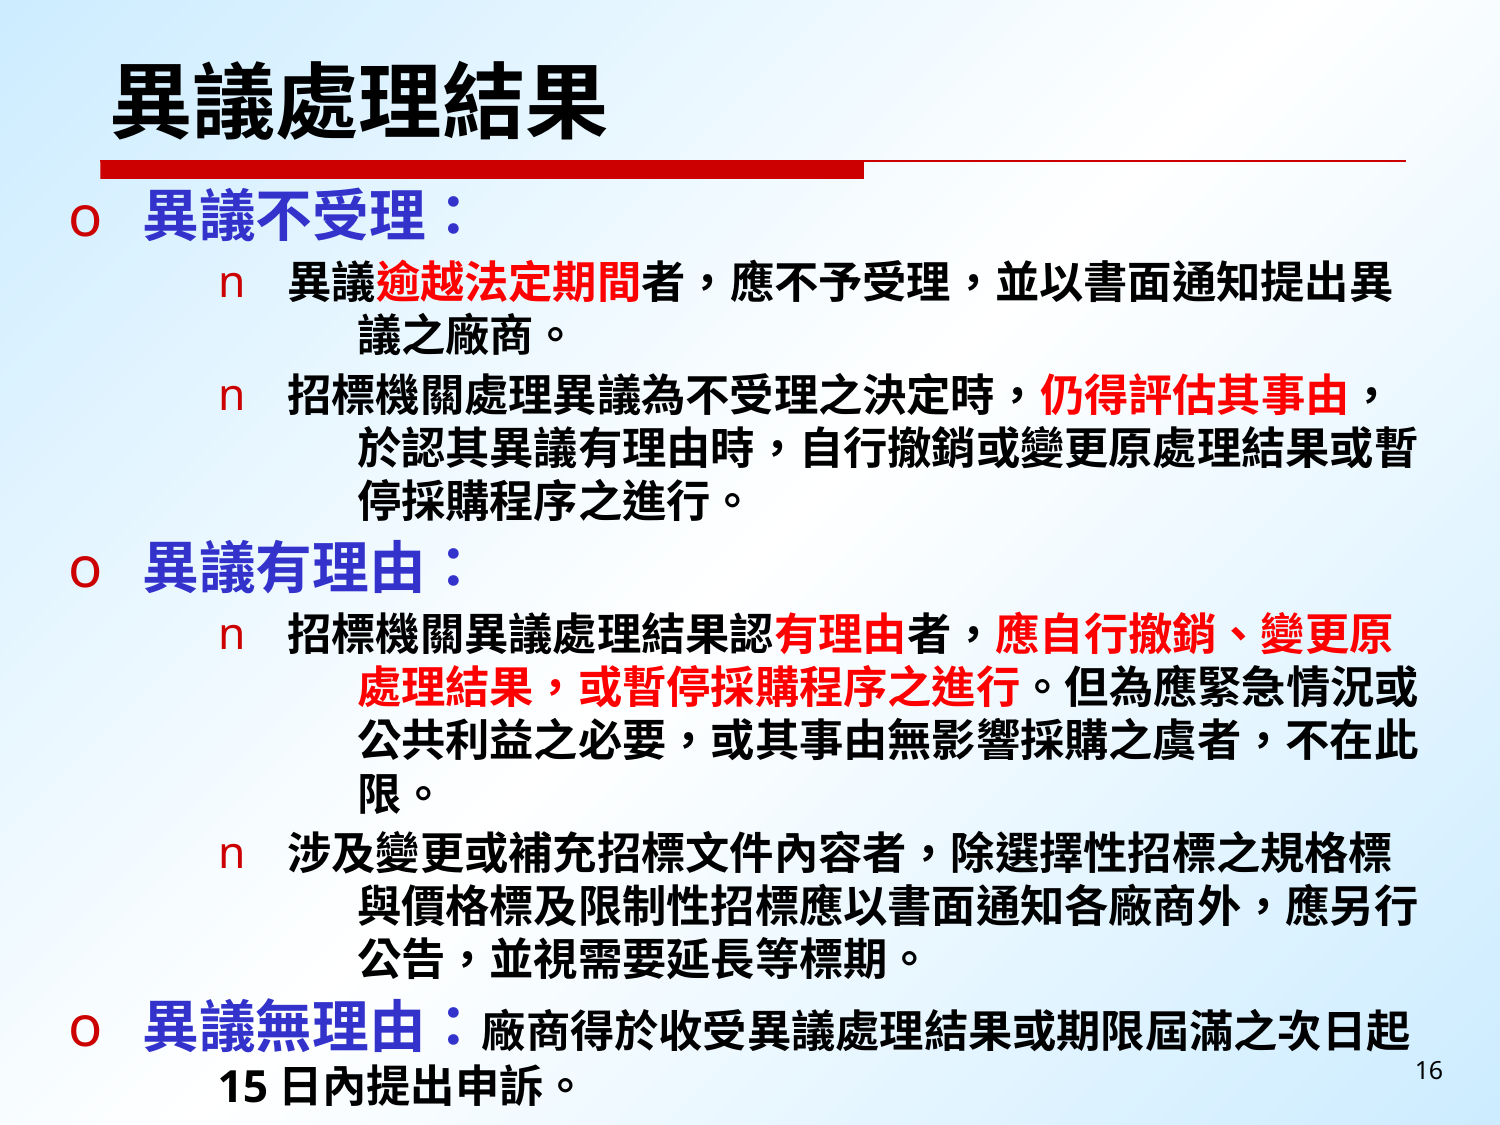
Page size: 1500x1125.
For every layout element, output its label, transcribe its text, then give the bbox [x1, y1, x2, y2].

list 異議不受理： 異議逾越法定期間者，應不予受理，並以書面通知提出異議之廠商。 招標機關處理異議為不受理之決定時，仍得評估其事由，於認其異議有理由時，自行撤銷或變更原處理結果或暫停採購程序之進行。 異議有理由： 招標機關異議處理結果認有理由者，應自行撤銷、變更原處理結果，或暫停採購程序之進行。但為應緊急情況或公共利益之必要，或其事由無影響採購之虞者，不在此限。 涉及變更或補充招標文件內容者，除選擇性招標之規格標與價格標及限制性招標應以書面通知各廠商外，應另行公告，並視需要延長等標期。 異議無理由：廠商得於收受異議處理結果或期限屆滿之次日起15日內提出申訴。 [53, 172, 1447, 1125]
title 異議處理結果 [94, 30, 1407, 158]
